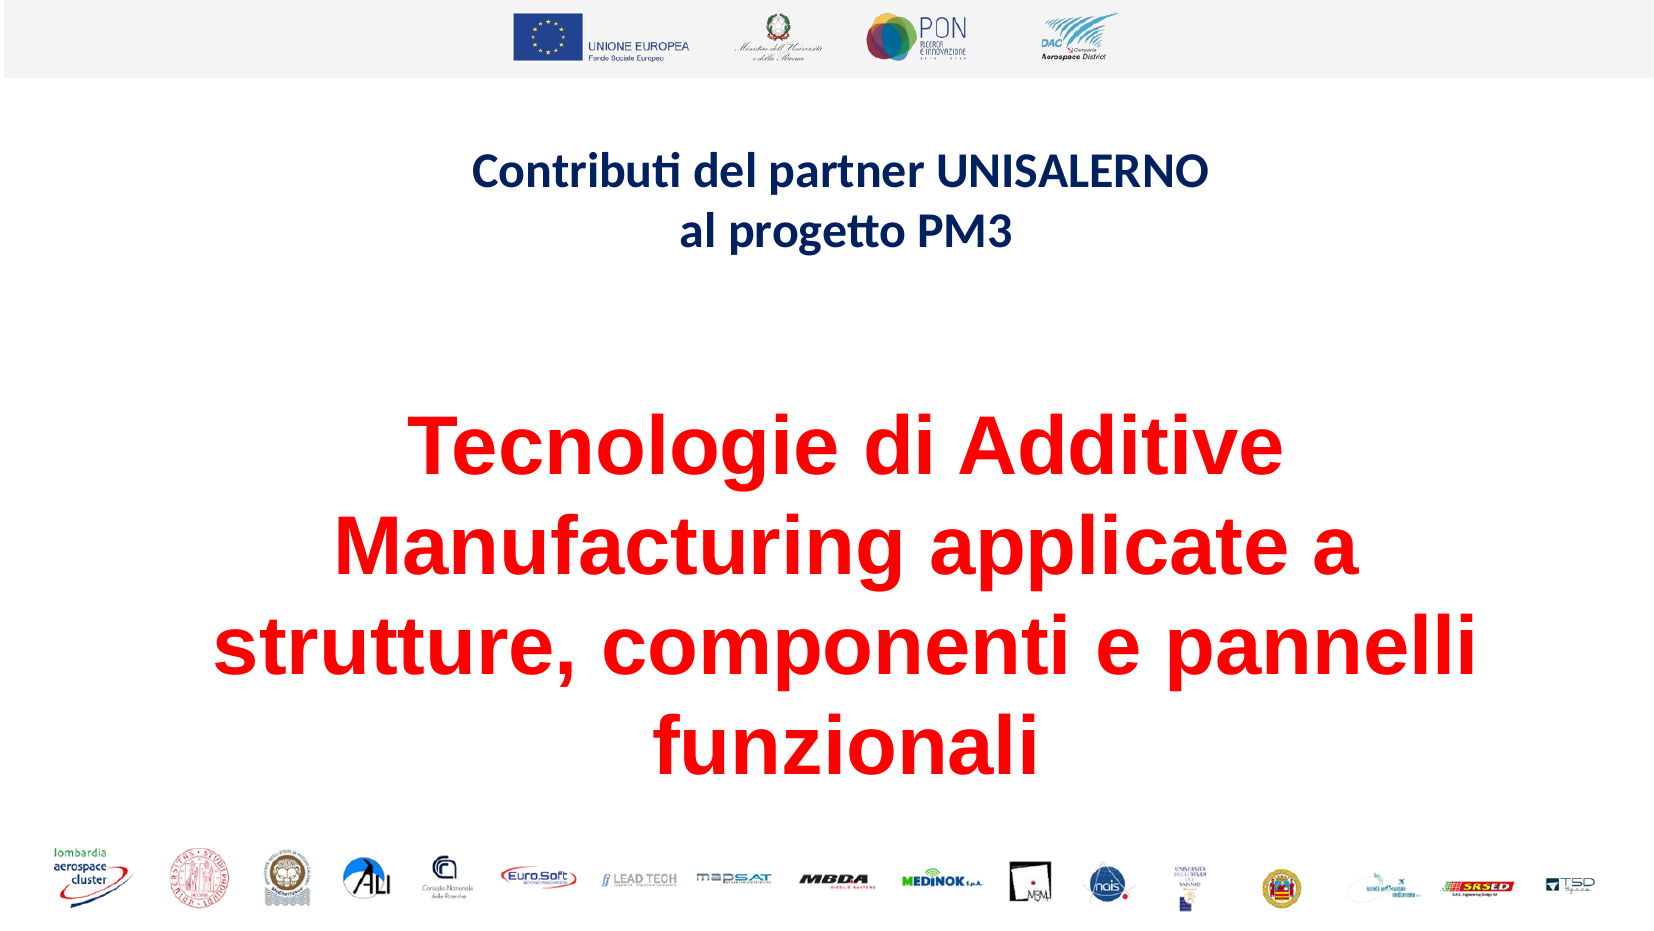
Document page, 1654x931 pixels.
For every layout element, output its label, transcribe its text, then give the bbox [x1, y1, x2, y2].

picture [54, 848, 1595, 931]
text_box Contributi del partner UNISALERNO al progetto PM3 [149, 65, 1544, 331]
picture [4, 0, 1654, 78]
text_box Tecnologie di Additive Manufacturing applicate a strutture, componenti e pannelli funzionali [149, 383, 1544, 626]
